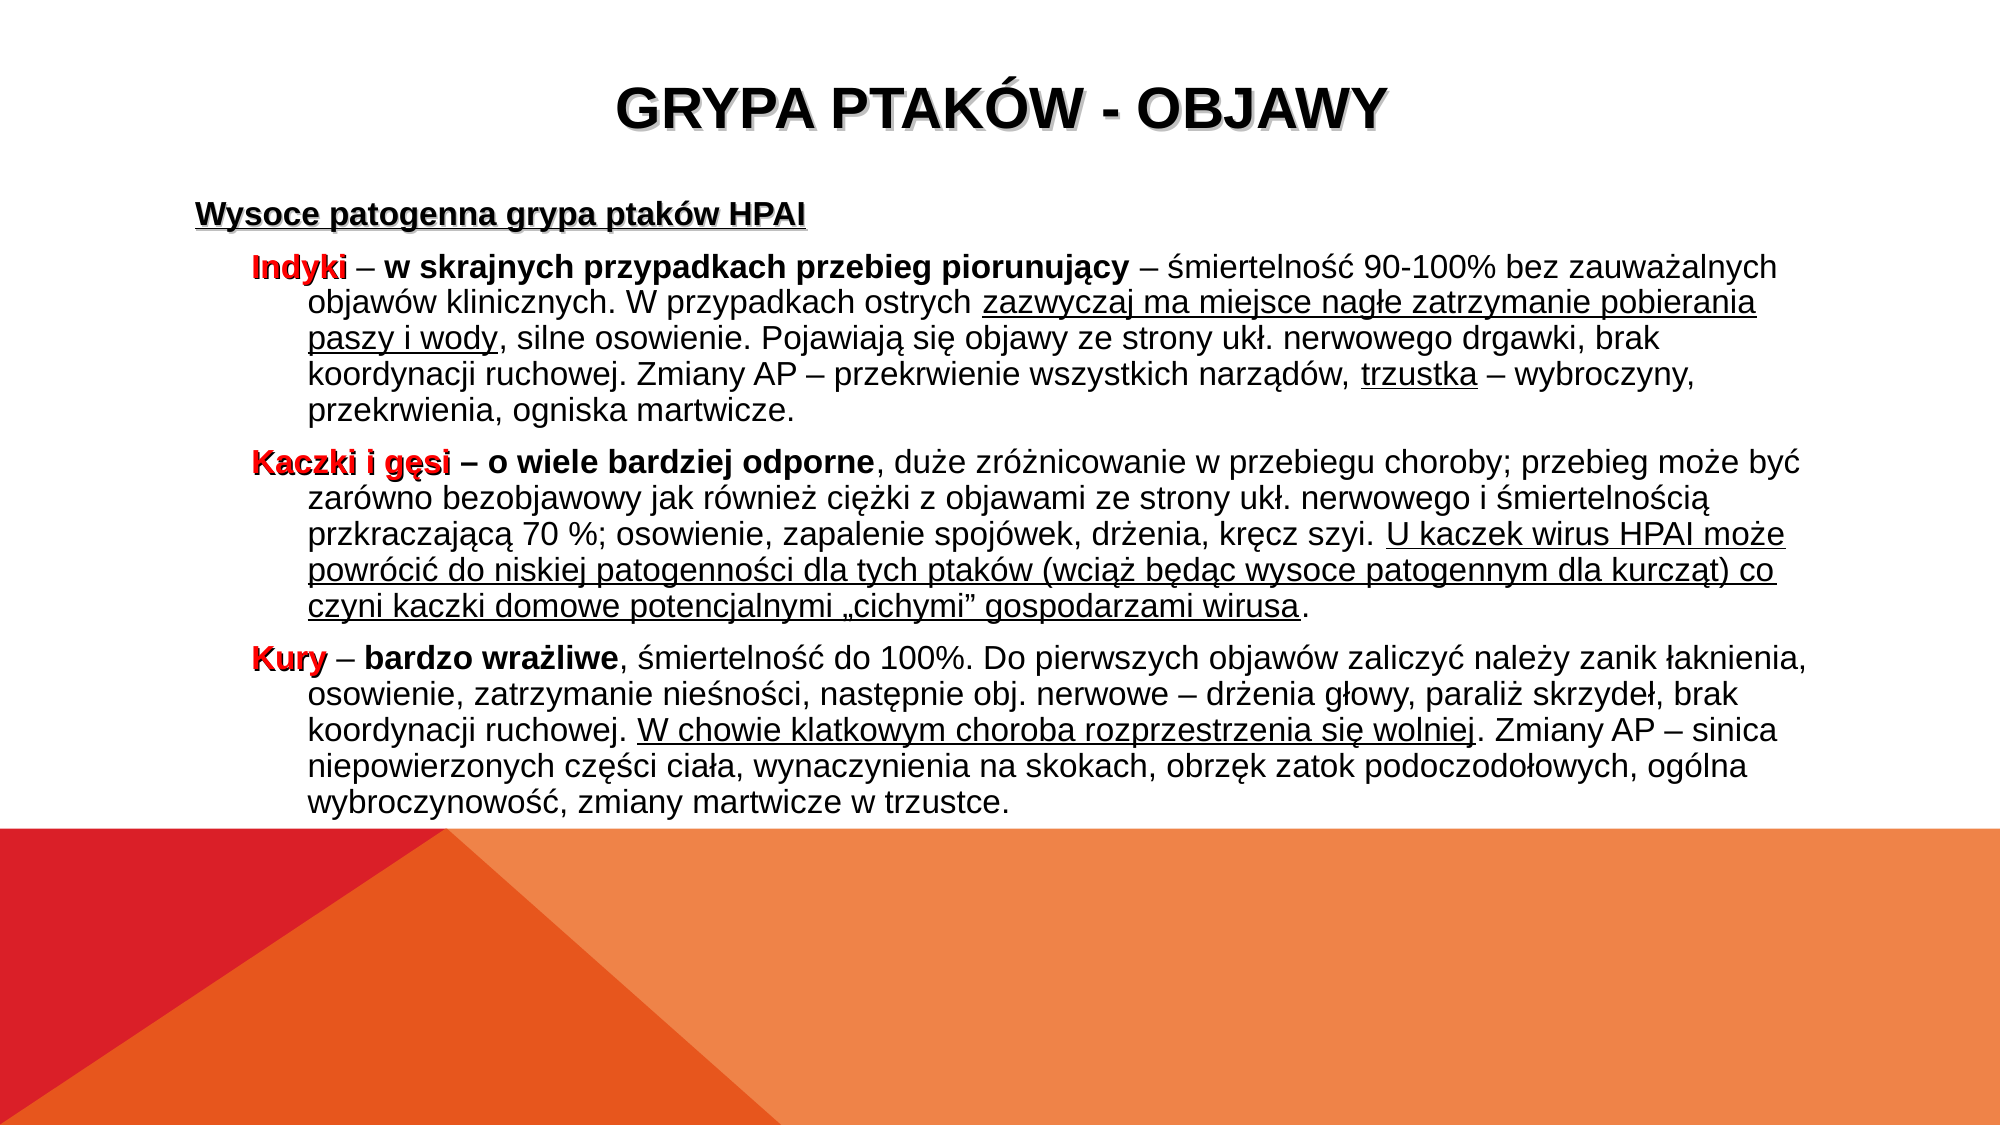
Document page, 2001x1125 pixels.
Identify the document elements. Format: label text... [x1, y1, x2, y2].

list Wysoce patogenna grypa ptaków HPAI Indyki – w skrajnych przypadkach przebieg piorunujący – śmiertelność 90-100% bez zauważalnych objawów klinicznych. W przypadkach ostrych zazwyczaj ma miejsce nagłe zatrzymanie pobierania paszy i wody, silne osowienie. Pojawiają się objawy ze strony ukł. nerwowego drgawki, brak koordynacji ruchowej. Zmiany AP – przekrwienie wszystkich narządów, trzustka – wybroczyny, przekrwienia, ogniska martwicze. Kaczki i gęsi – o wiele bardziej odporne, duże zróżnicowanie w przebiegu choroby; przebieg może być zarówno bezobjawowy jak również ciężki z objawami ze strony ukł. nerwowego i śmiertelnością przkraczającą 70 %; osowienie, zapalenie spojówek, drżenia, kręcz szyi. U kaczek wirus HPAI może powrócić do niskiej patogenności dla tych ptaków (wciąż będąc wysoce patogennym dla kurcząt) co czyni kaczki domowe potencjalnymi „cichymi” gospodarzami wirusa. Kury – bardzo wrażliwe, śmiertelność do 100%. Do pierwszych objawów zaliczyć należy zanik łaknienia, osowienie, zatrzymanie nieśności, następnie obj. nerwowe – drżenia głowy, paraliż skrzydeł, brak koordynacji ruchowej. W chowie klatkowym choroba rozprzestrzenia się wolniej. Zmiany AP – sinica niepowierzonych części ciała, wynaczynienia na skokach, obrzęk zatok podoczodołowych, ogólna wybroczynowość, zmiany martwicze w trzustce. [180, 125, 1825, 846]
title GRYPA PTAKÓW - objawy [180, 60, 1825, 125]
